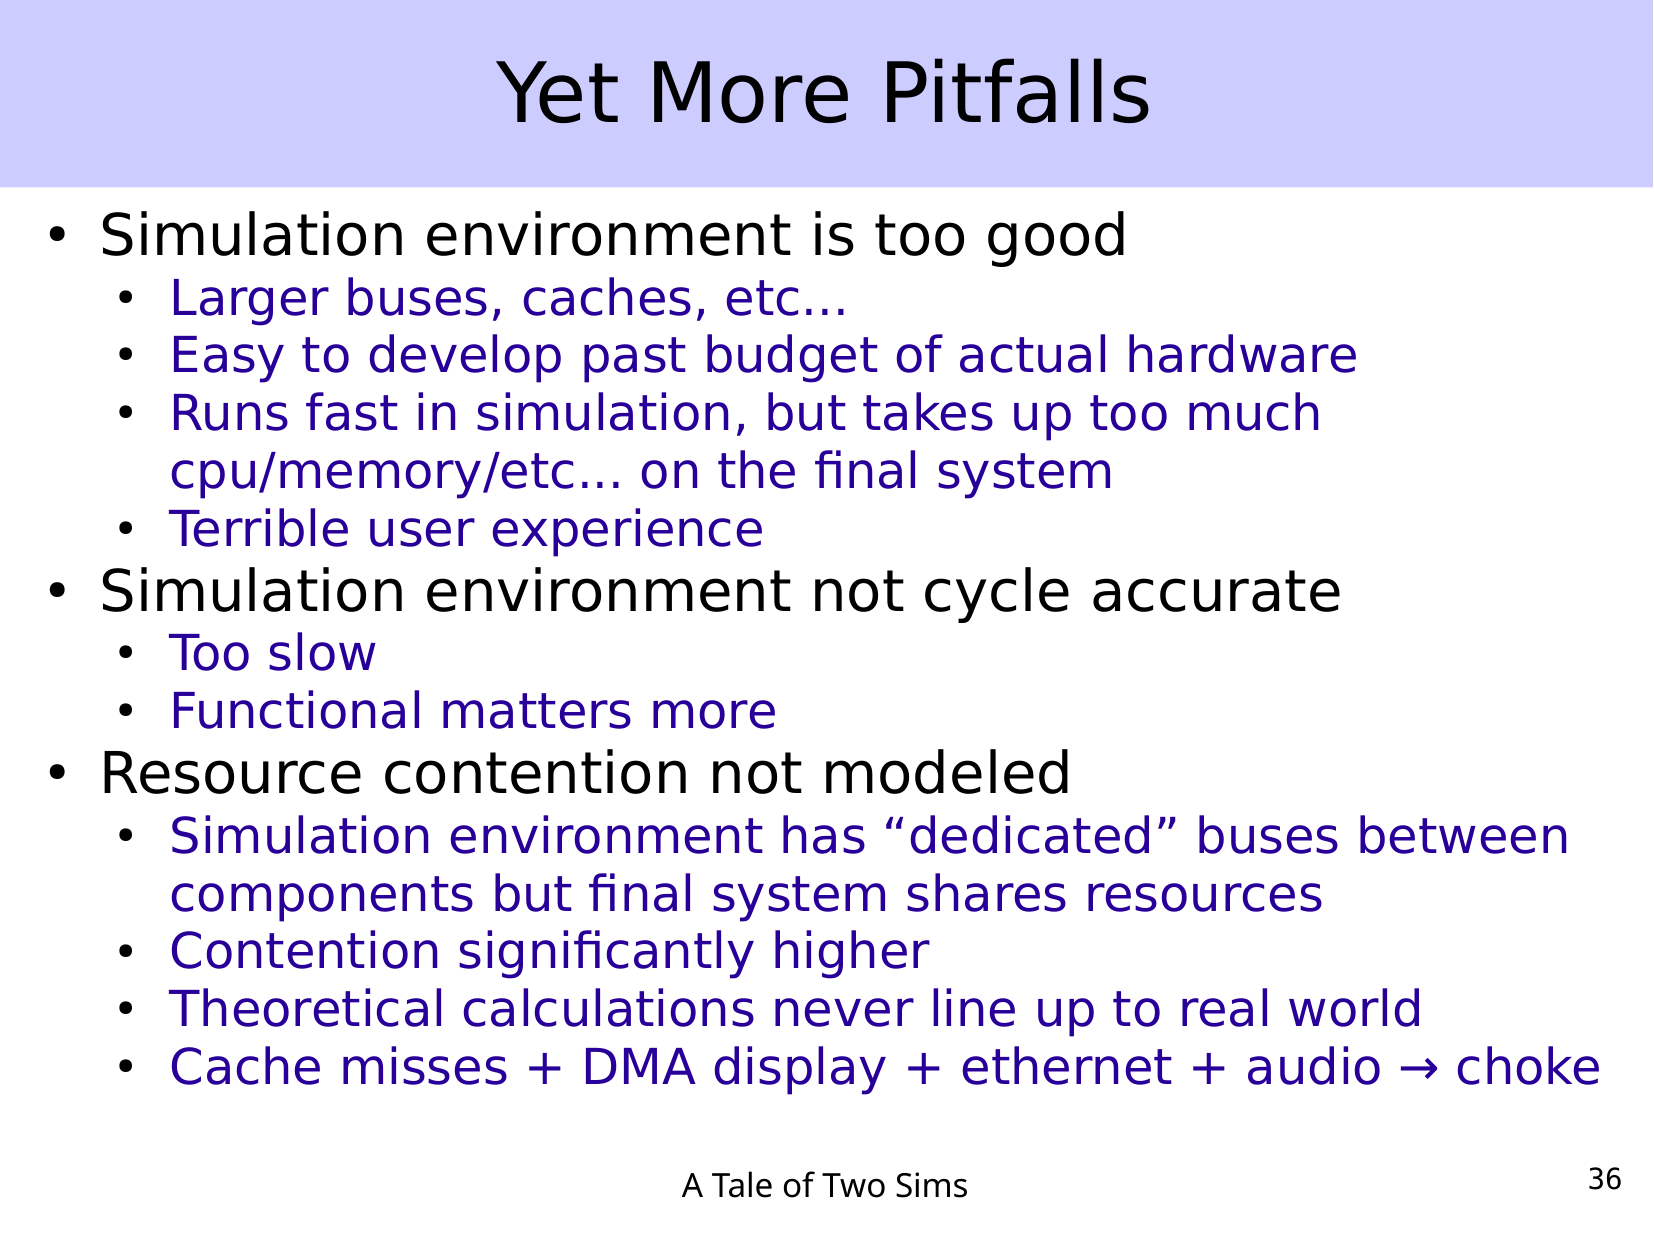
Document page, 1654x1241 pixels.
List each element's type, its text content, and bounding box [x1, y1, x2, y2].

title Yet More Pitfalls [0, 0, 1651, 188]
list Simulation environment is too good Larger buses, caches, etc... Easy to develop past budget of actual hardware Runs fast in simulation, but takes up too much cpu/memory/etc... on the final system Terrible user experience Simulation environment not cycle accurate Too slow Functional matters more Resource contention not modeled Simulation environment has “dedicated” buses between components but final system shares resources Contention significantly higher Theoretical calculations never line up to real world Cache misses + DMA display + ethernet + audio → choke [29, 201, 1620, 1151]
